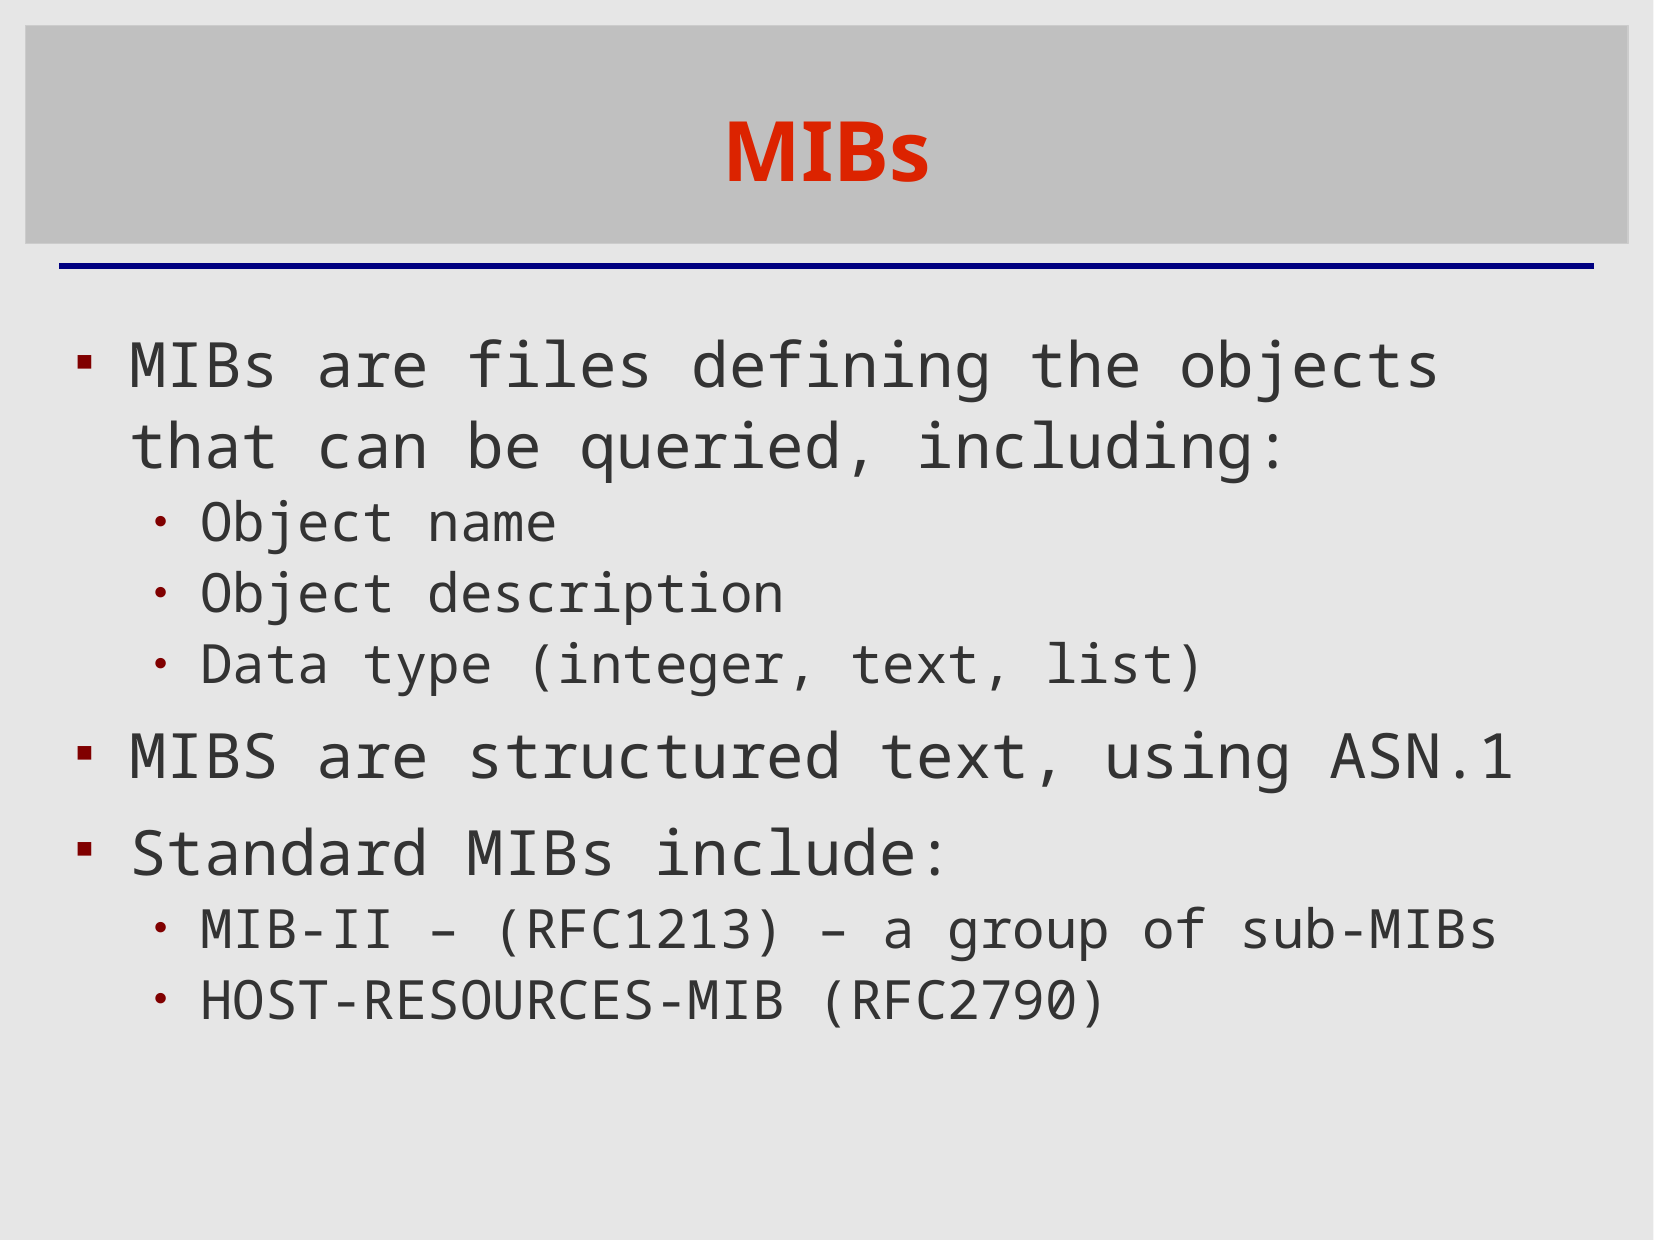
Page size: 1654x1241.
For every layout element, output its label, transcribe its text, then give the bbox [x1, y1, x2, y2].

list MIBs are files defining the objects that can be queried, including: Object name Object description Data type (integer, text, list) MIBS are structured text, using ASN.1 Standard MIBs include: MIB-II – (RFC1213) – a group of sub-MIBs HOST-RESOURCES-MIB (RFC2790) [59, 322, 1594, 1117]
title MIBs [121, 46, 1534, 253]
